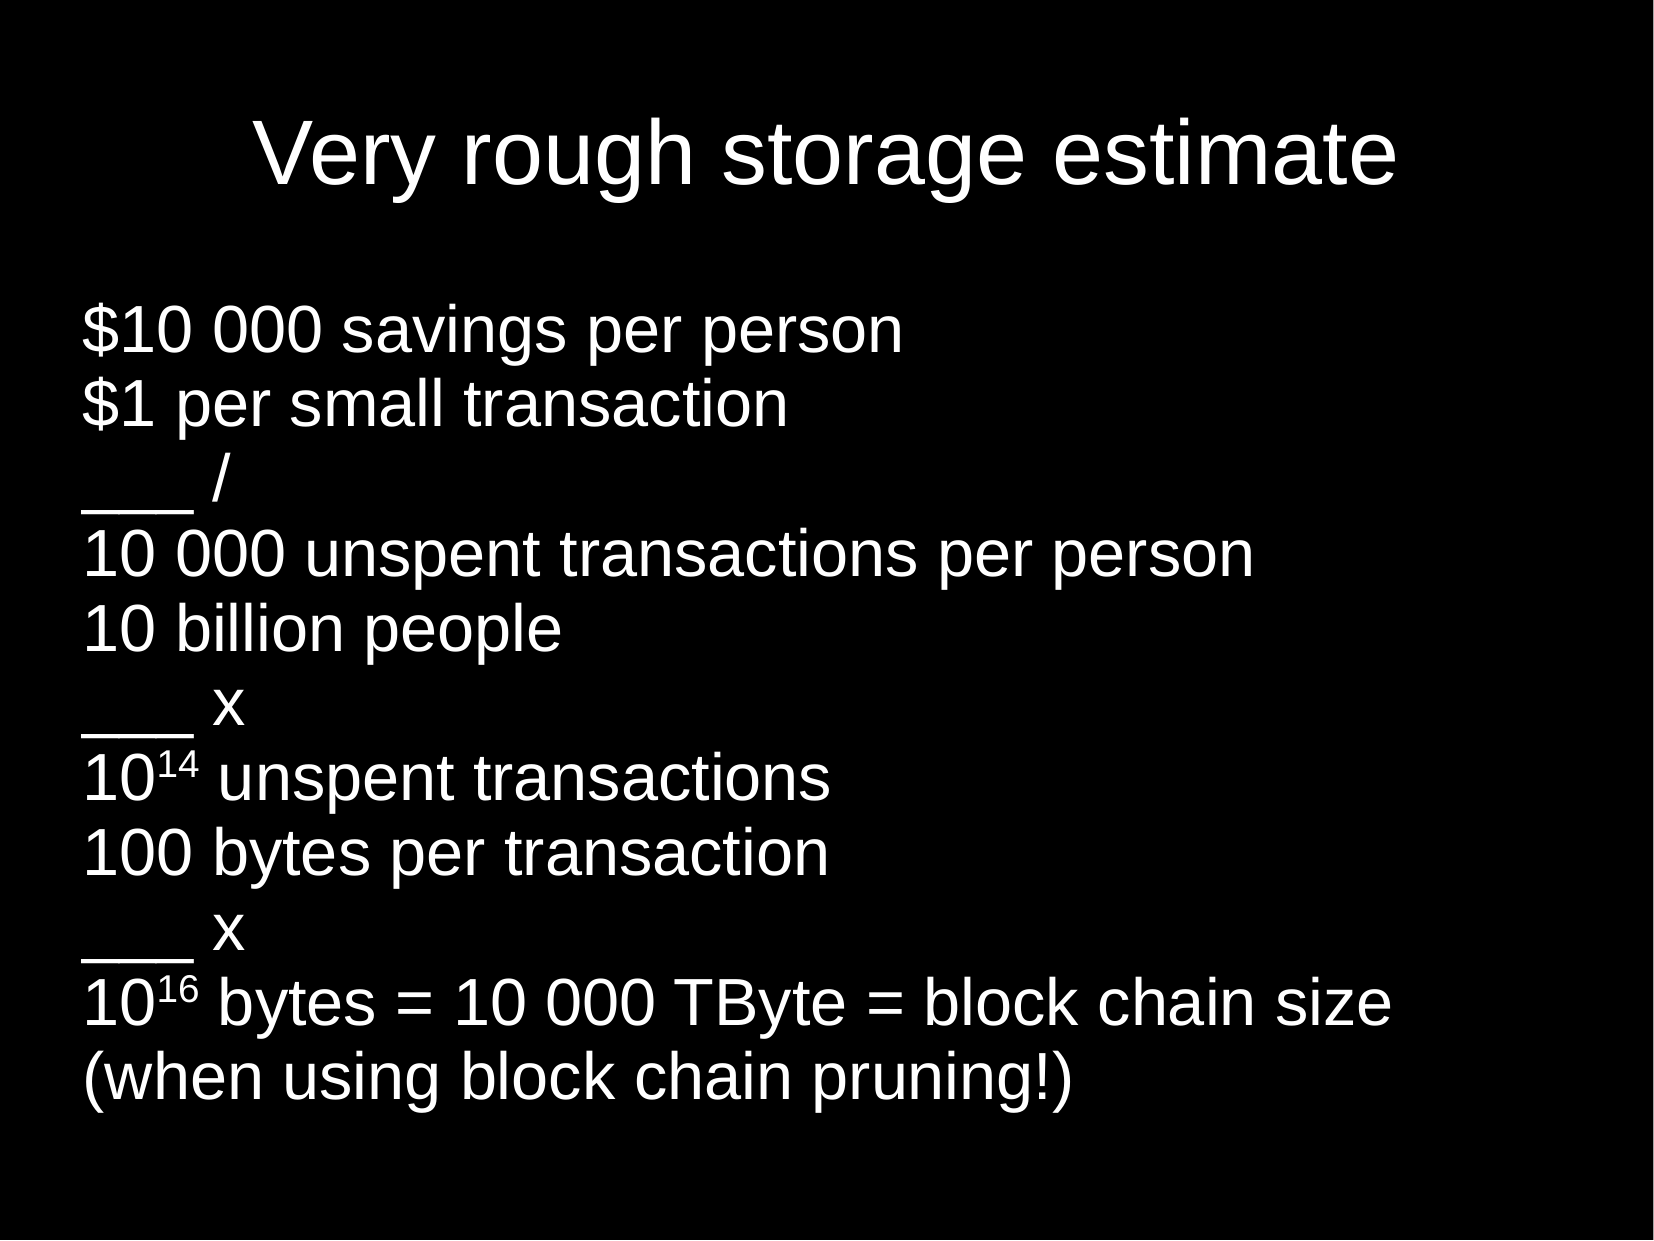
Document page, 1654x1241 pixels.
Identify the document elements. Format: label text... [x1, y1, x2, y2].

title Very rough storage estimate [82, 49, 1571, 257]
subtitle $10 000 savings per person $1 per small transaction ___ / 10 000 unspent transactions per person 10 billion people ___ x 1014 unspent transactions 100 bytes per transaction ___ x 1016 bytes = 10 000 TByte = block chain size (when using block chain pruning!) [82, 236, 1538, 1170]
